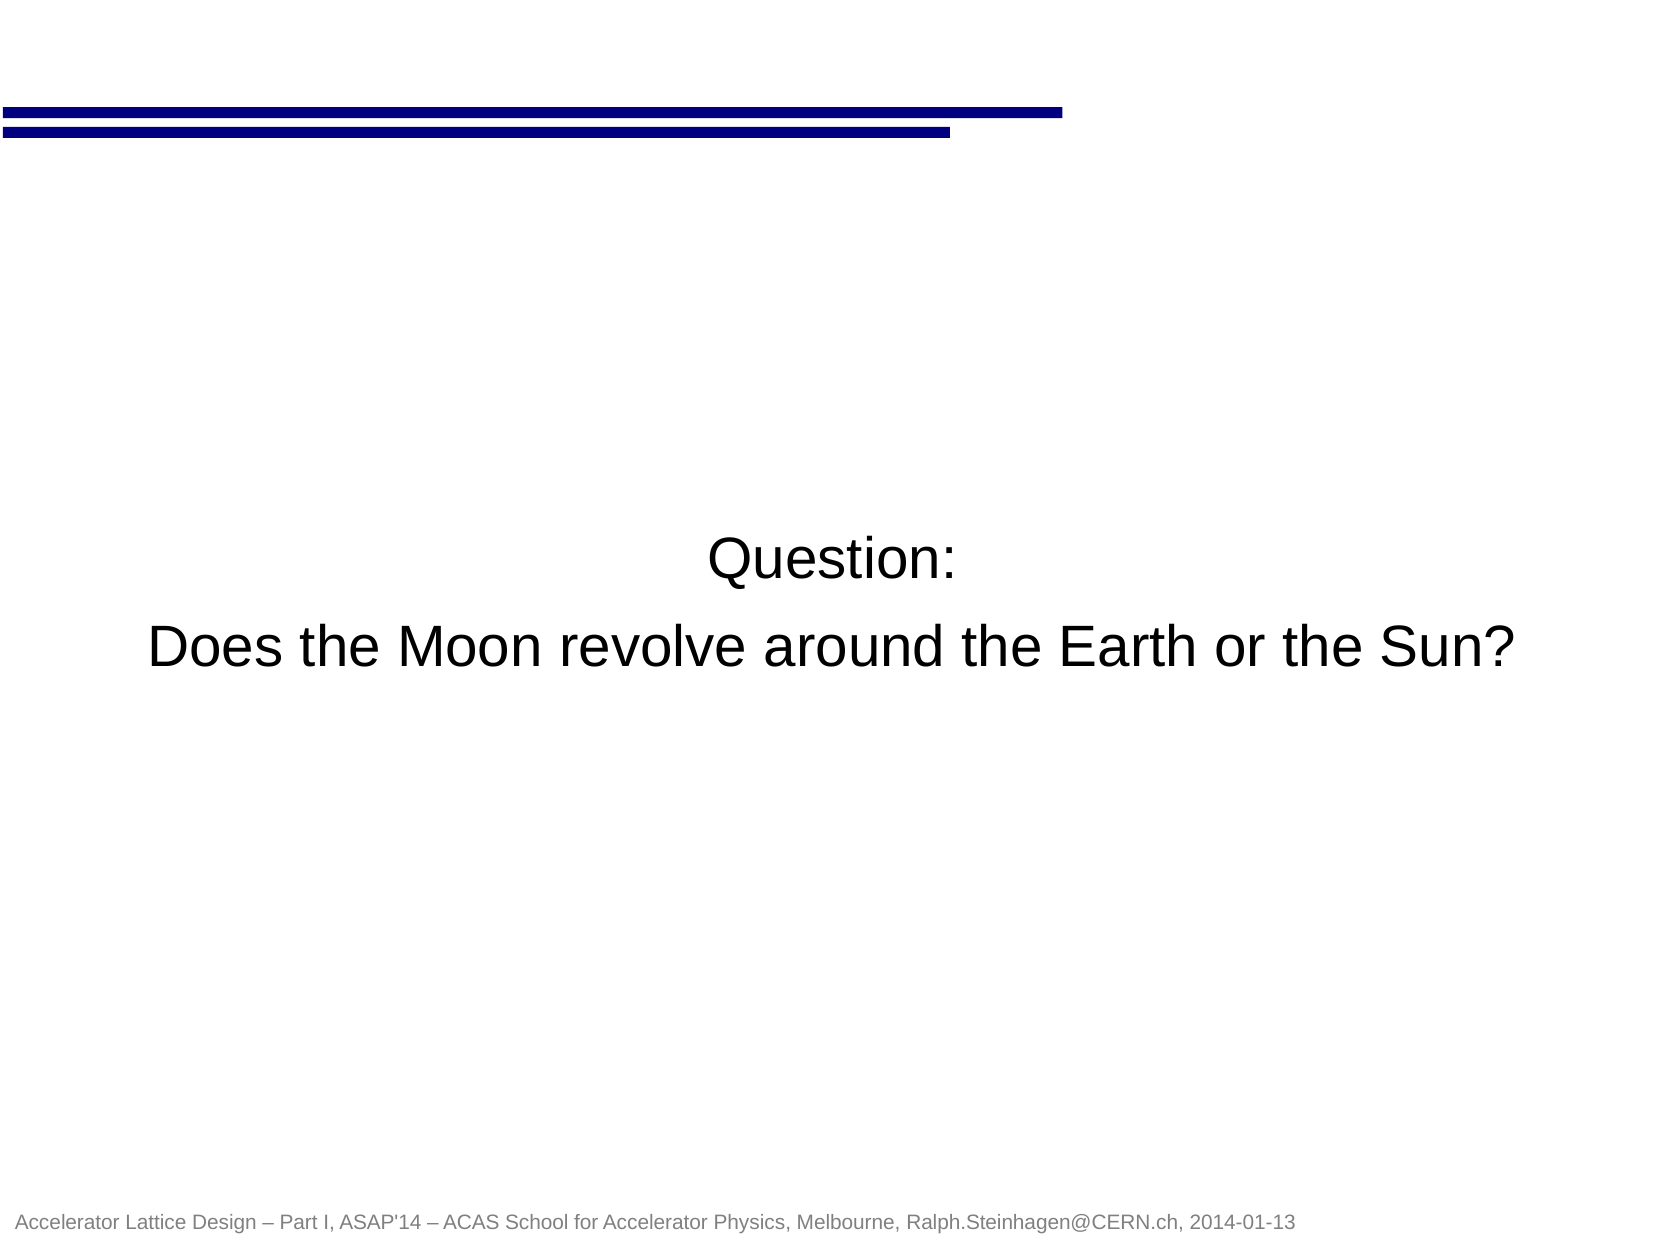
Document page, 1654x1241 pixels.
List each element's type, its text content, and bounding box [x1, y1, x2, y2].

subtitle Question: Does the Moon revolve around the Earth or the Sun? [70, 0, 1595, 1205]
